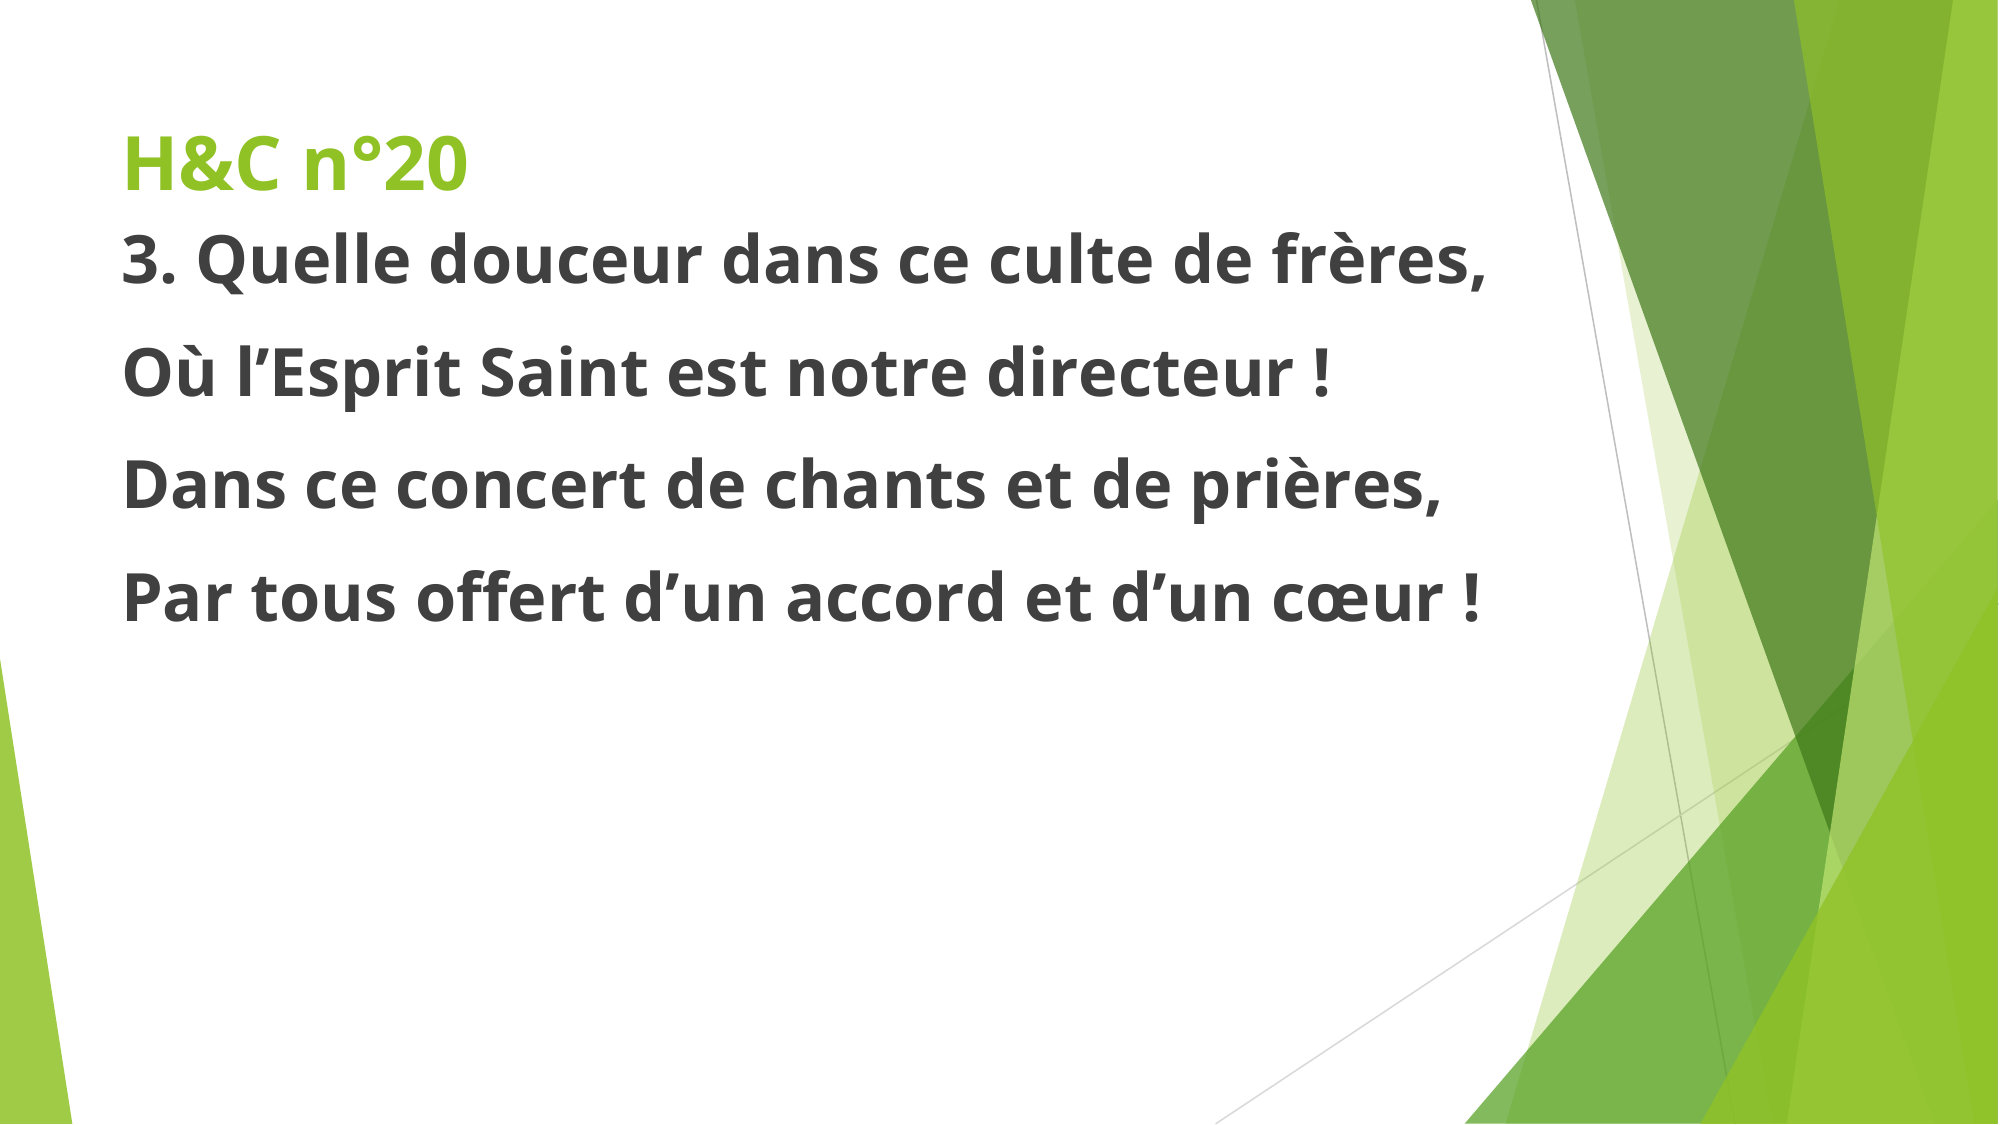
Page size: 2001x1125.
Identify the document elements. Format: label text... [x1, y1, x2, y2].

text_box 3. Quelle douceur dans ce culte de frères, Où l’Esprit Saint est notre directeur ! Dans ce concert de chants et de prières, Par tous offert d’un accord et d’un cœur ! [106, 197, 1730, 1075]
text_box H&C n°20 [106, 107, 532, 197]
